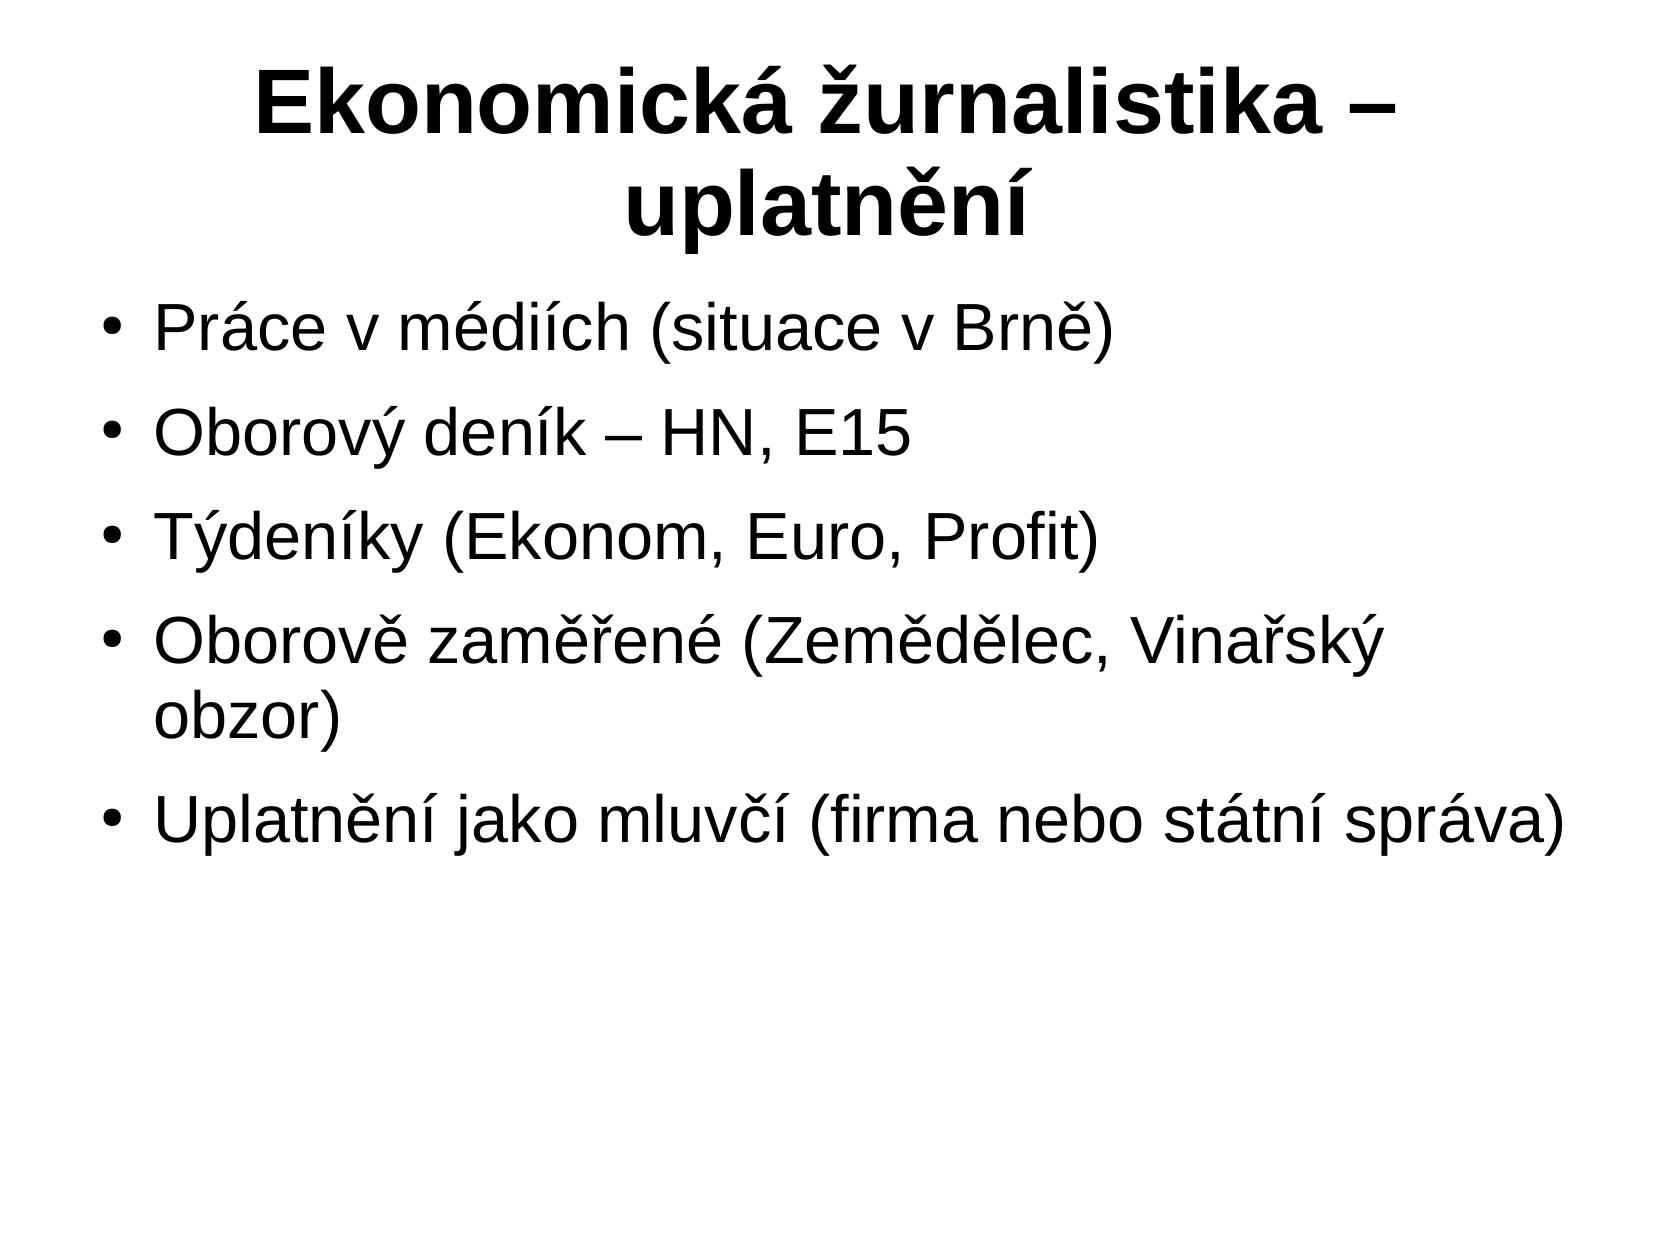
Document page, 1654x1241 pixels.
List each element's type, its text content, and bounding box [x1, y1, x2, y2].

title Ekonomická žurnalistika – uplatnění [82, 49, 1571, 257]
list Práce v médiích (situace v Brně) Oborový deník – HN, E15 Týdeníky (Ekonom, Euro, Profit) Oborově zaměřené (Zemědělec, Vinařský obzor) Uplatnění jako mluvčí (firma nebo státní správa) [82, 290, 1571, 1109]
